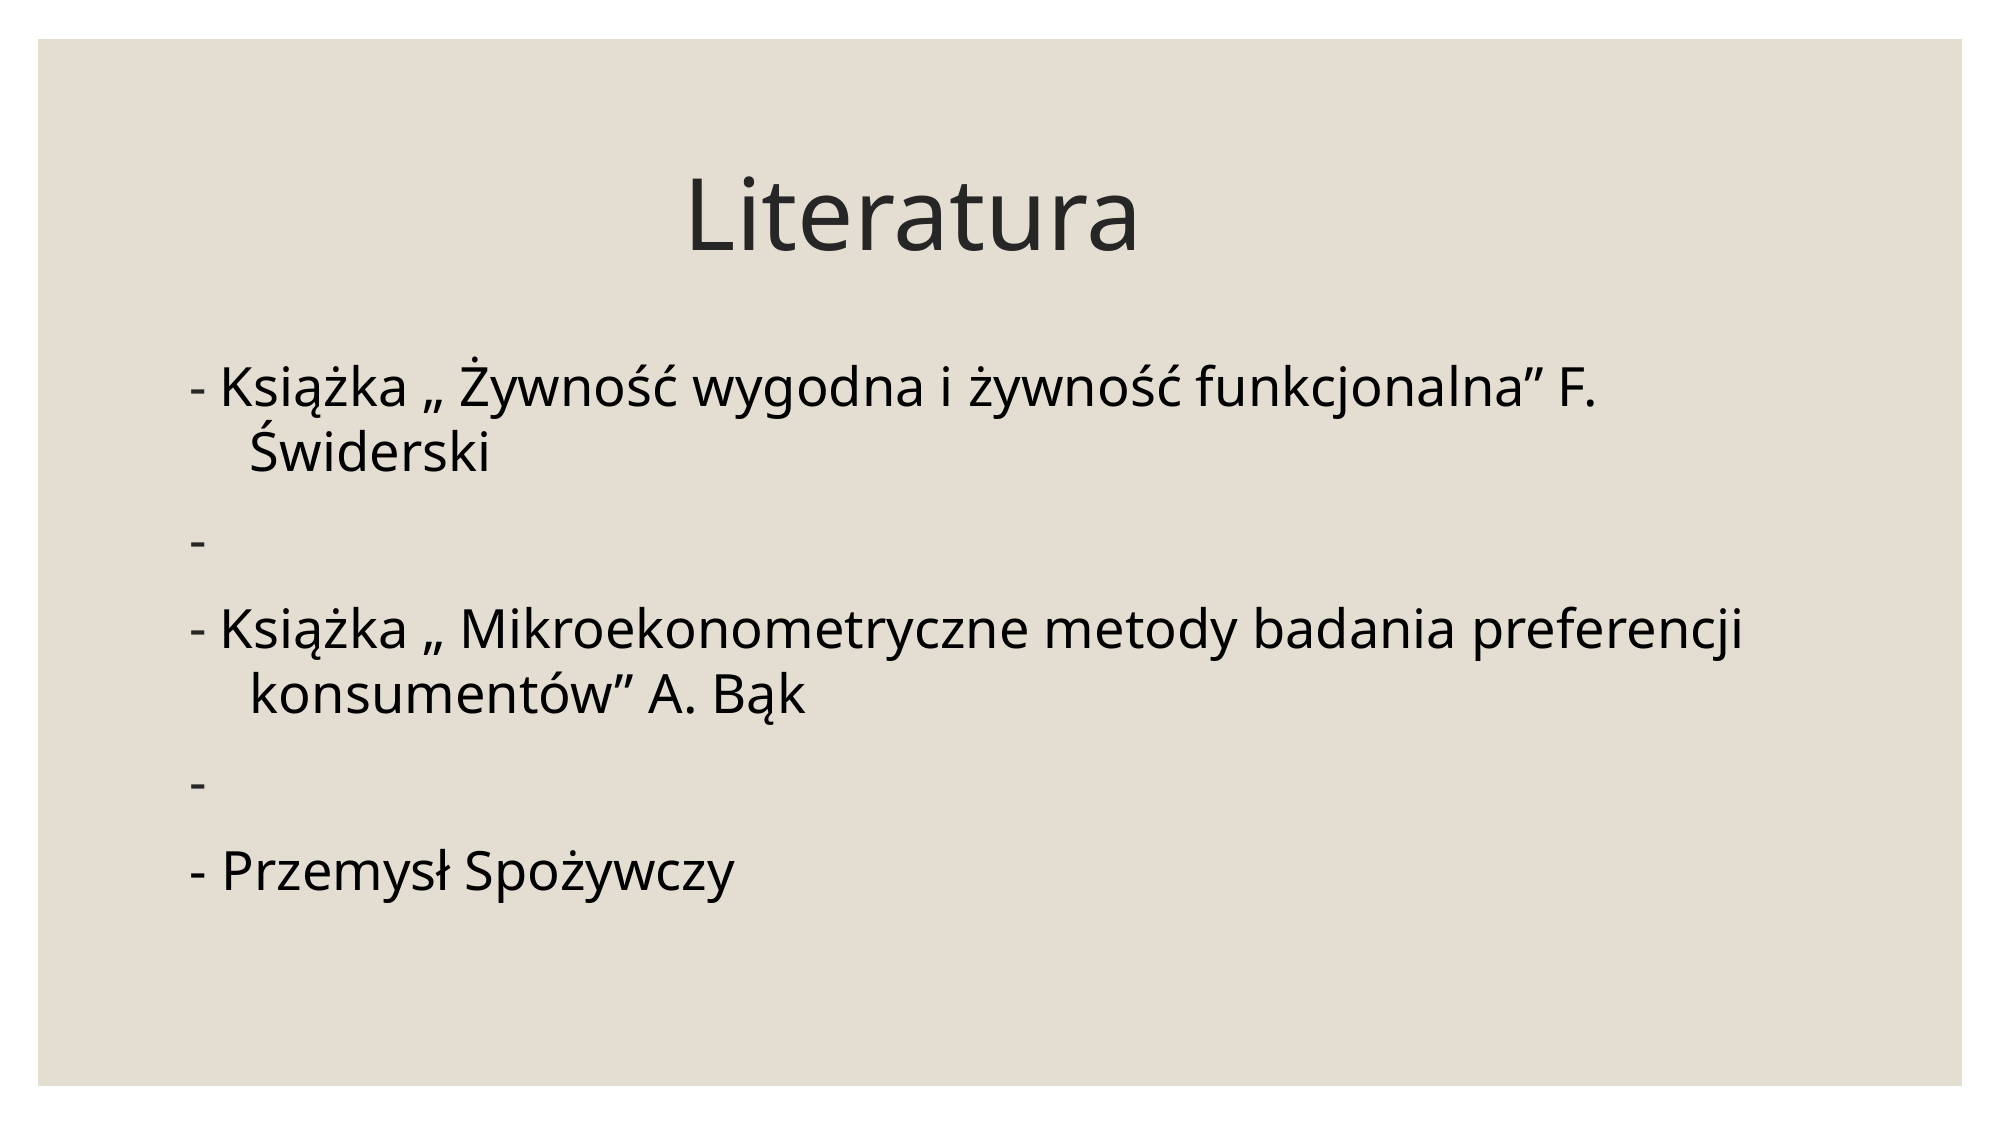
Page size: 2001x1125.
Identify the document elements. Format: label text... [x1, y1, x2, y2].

title Literatura [174, 105, 1825, 331]
list Książka „ Żywność wygodna i żywność funkcjonalna” F. Świderski Książka „ Mikroekonometryczne metody badania preferencji konsumentów” A. Bąk - Przemysł Spożywczy [174, 345, 1825, 991]
